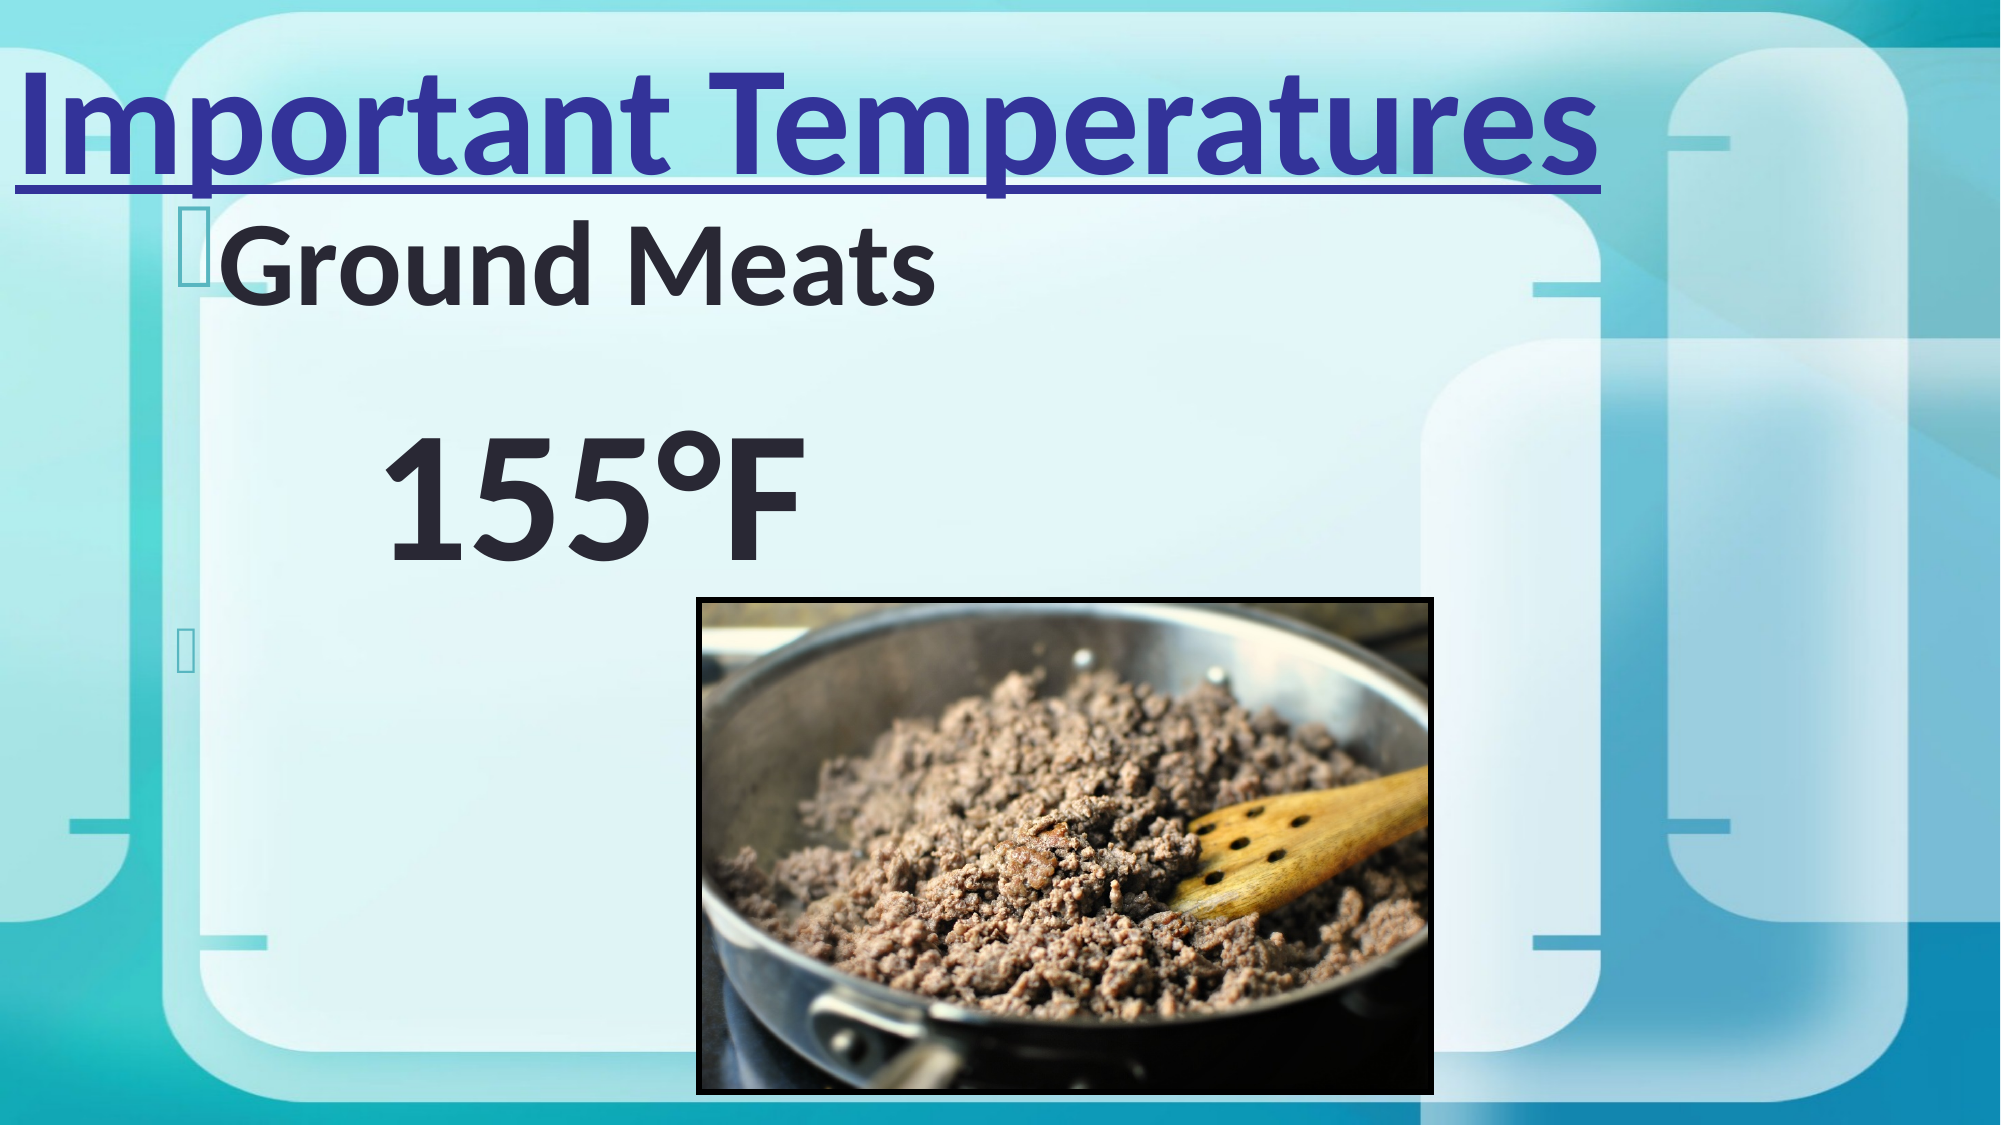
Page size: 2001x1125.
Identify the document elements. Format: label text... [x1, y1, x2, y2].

title Important Temperatures [0, 0, 2000, 214]
picture [702, 603, 1429, 1090]
list Ground Meats 155°F [159, 214, 2000, 1109]
